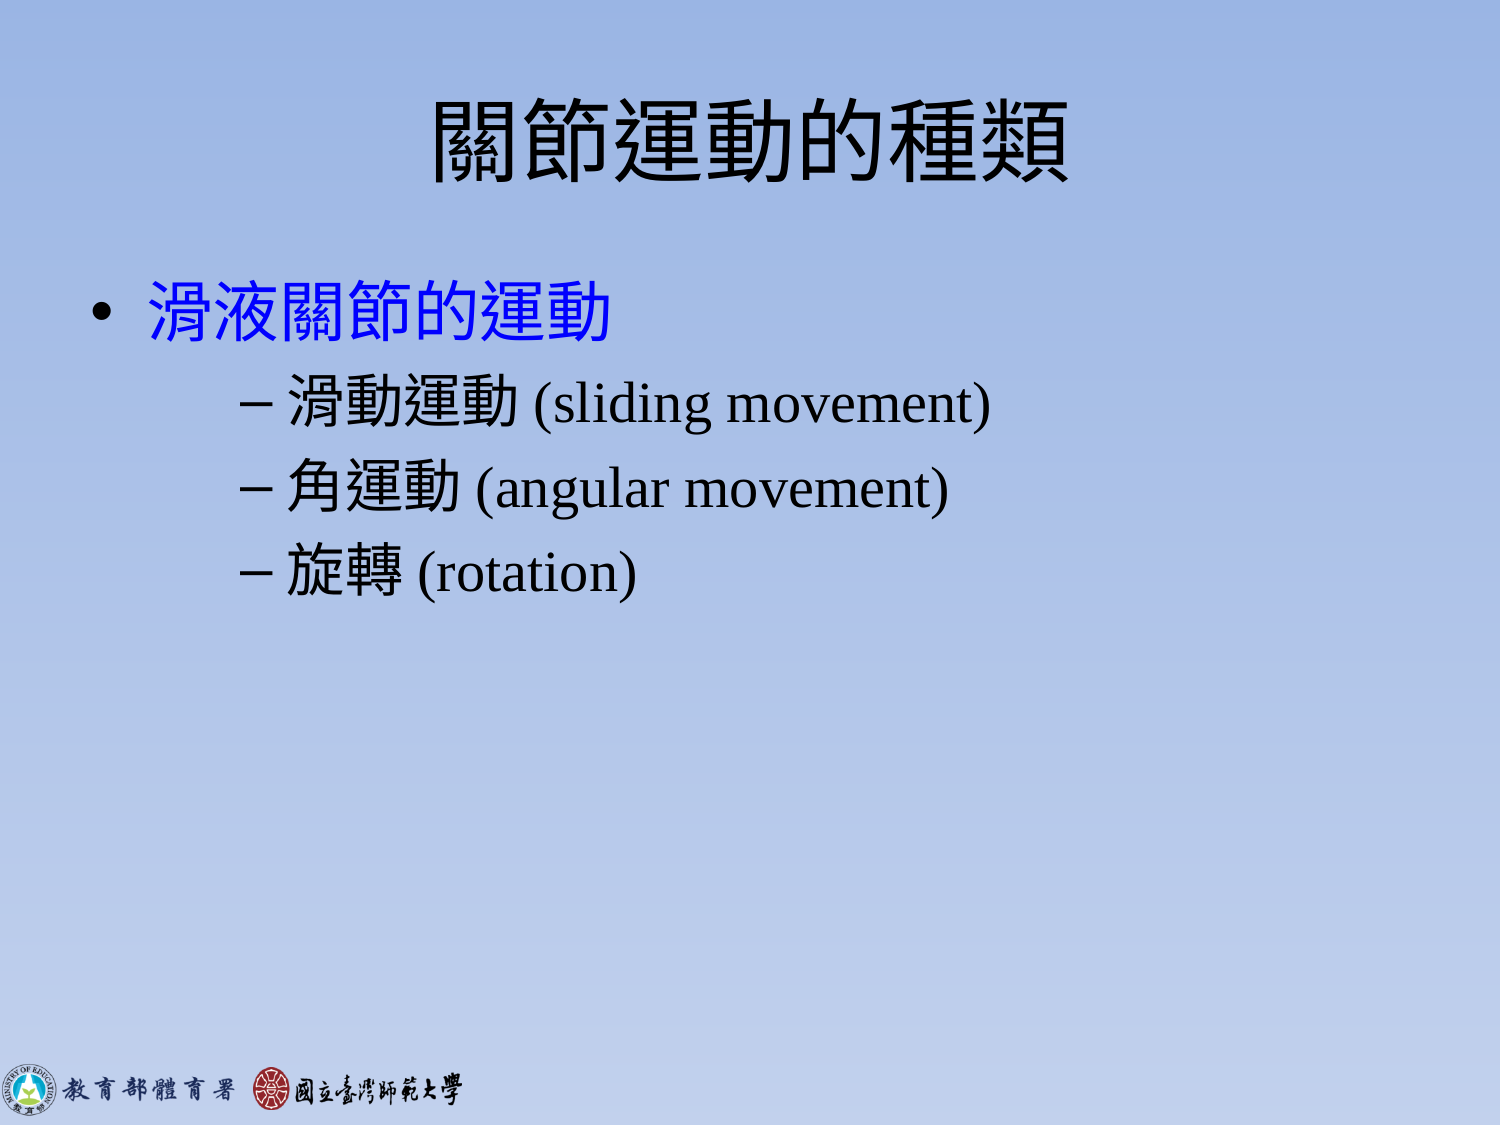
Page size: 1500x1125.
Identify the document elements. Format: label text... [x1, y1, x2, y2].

list 滑液關節的運動 滑動運動(sliding movement) 角運動(angular movement) 旋轉(rotation) [75, 262, 1426, 1005]
title 關節運動的種類 [75, 45, 1426, 233]
